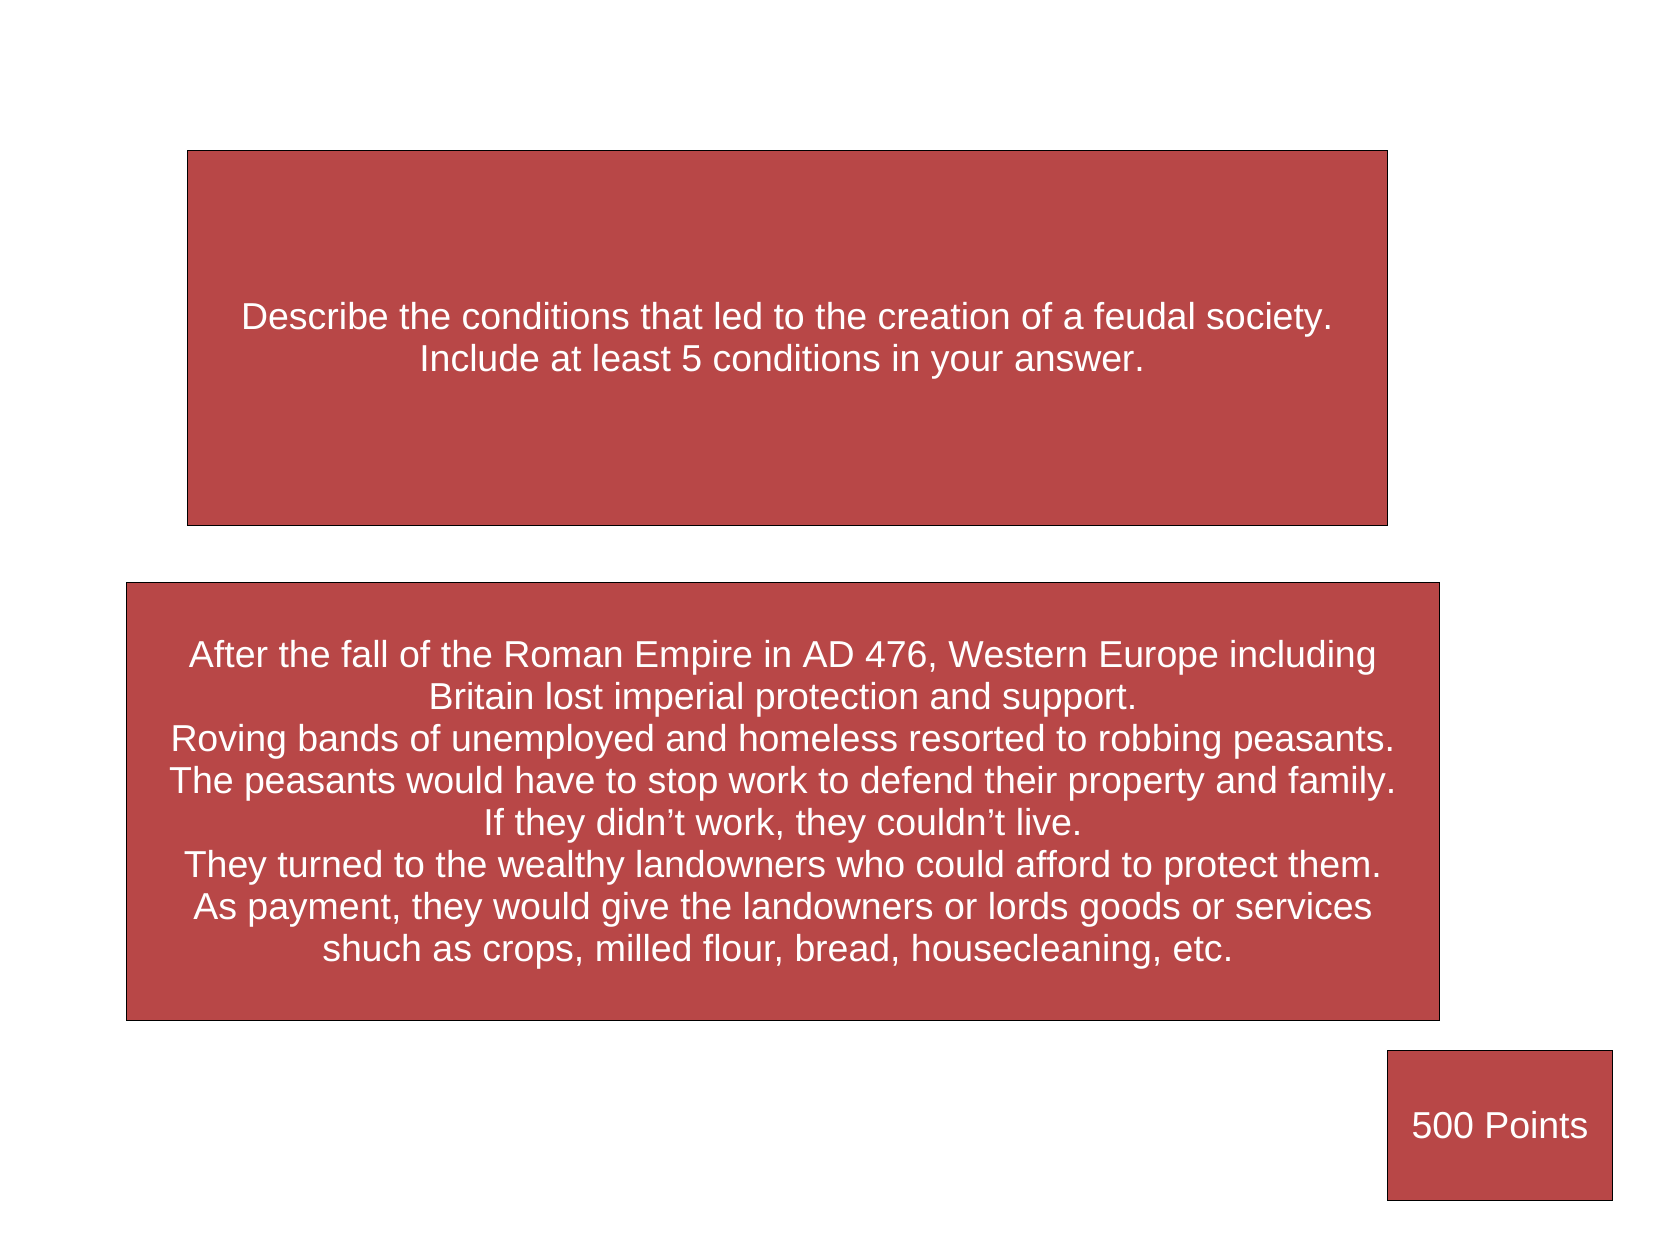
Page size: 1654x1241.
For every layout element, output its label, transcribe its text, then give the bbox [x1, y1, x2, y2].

text_box Describe the conditions that led to the creation of a feudal society. Include at least 5 conditions in your answer. [187, 150, 1388, 526]
text_box After the fall of the Roman Empire in AD 476, Western Europe including Britain lost imperial protection and support. Roving bands of unemployed and homeless resorted to robbing peasants. The peasants would have to stop work to defend their property and family. If they didn’t work, they couldn’t live. They turned to the wealthy landowners who could afford to protect them. As payment, they would give the landowners or lords goods or services shuch as crops, milled flour, bread, housecleaning, etc. [126, 582, 1440, 1021]
text_box 500 Points [1387, 1050, 1613, 1201]
